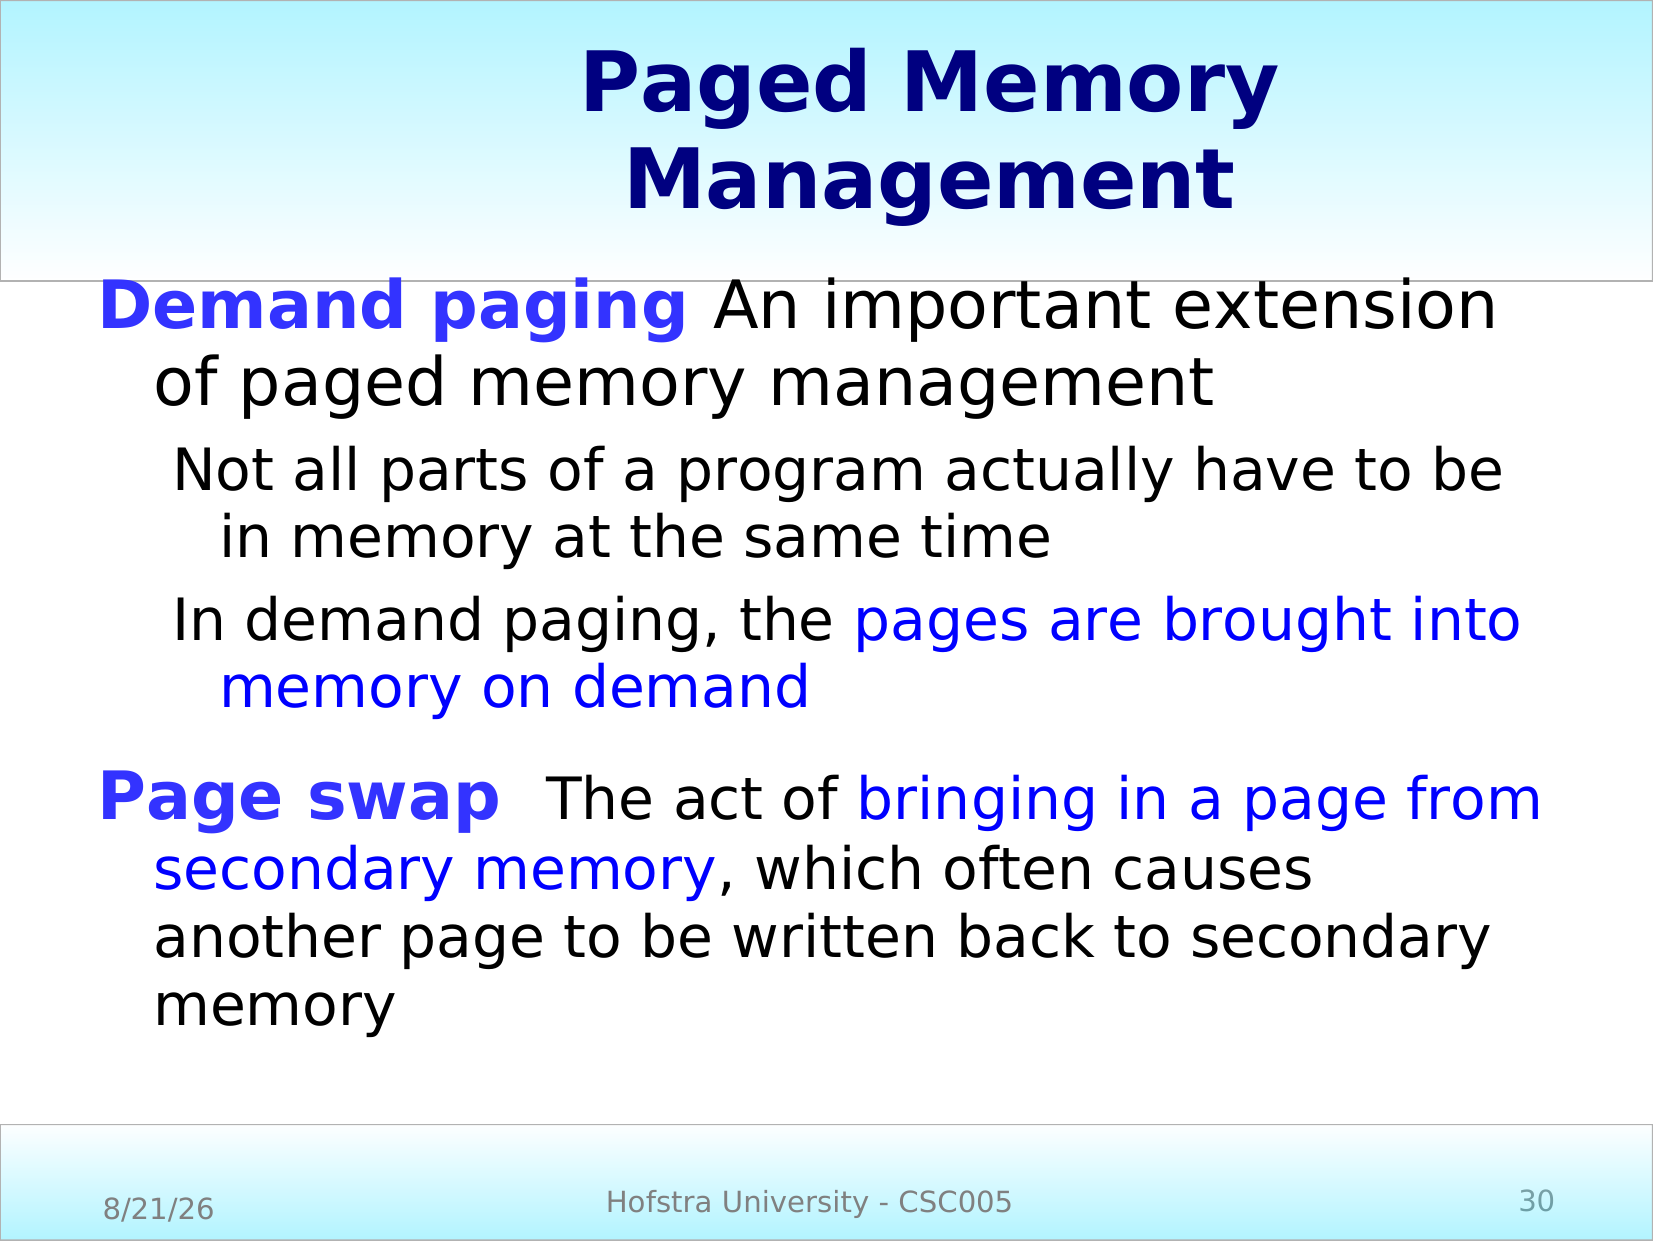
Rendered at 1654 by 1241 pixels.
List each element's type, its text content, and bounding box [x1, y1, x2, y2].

list Demand paging An important extension of paged memory management Not all parts of a program actually have to be in memory at the same time In demand paging, the pages are brought into memory on demand Page swap The act of bringing in a page from secondary memory, which often causes another page to be written back to secondary memory [82, 258, 1571, 1241]
title Paged Memory Management [247, 12, 1612, 250]
